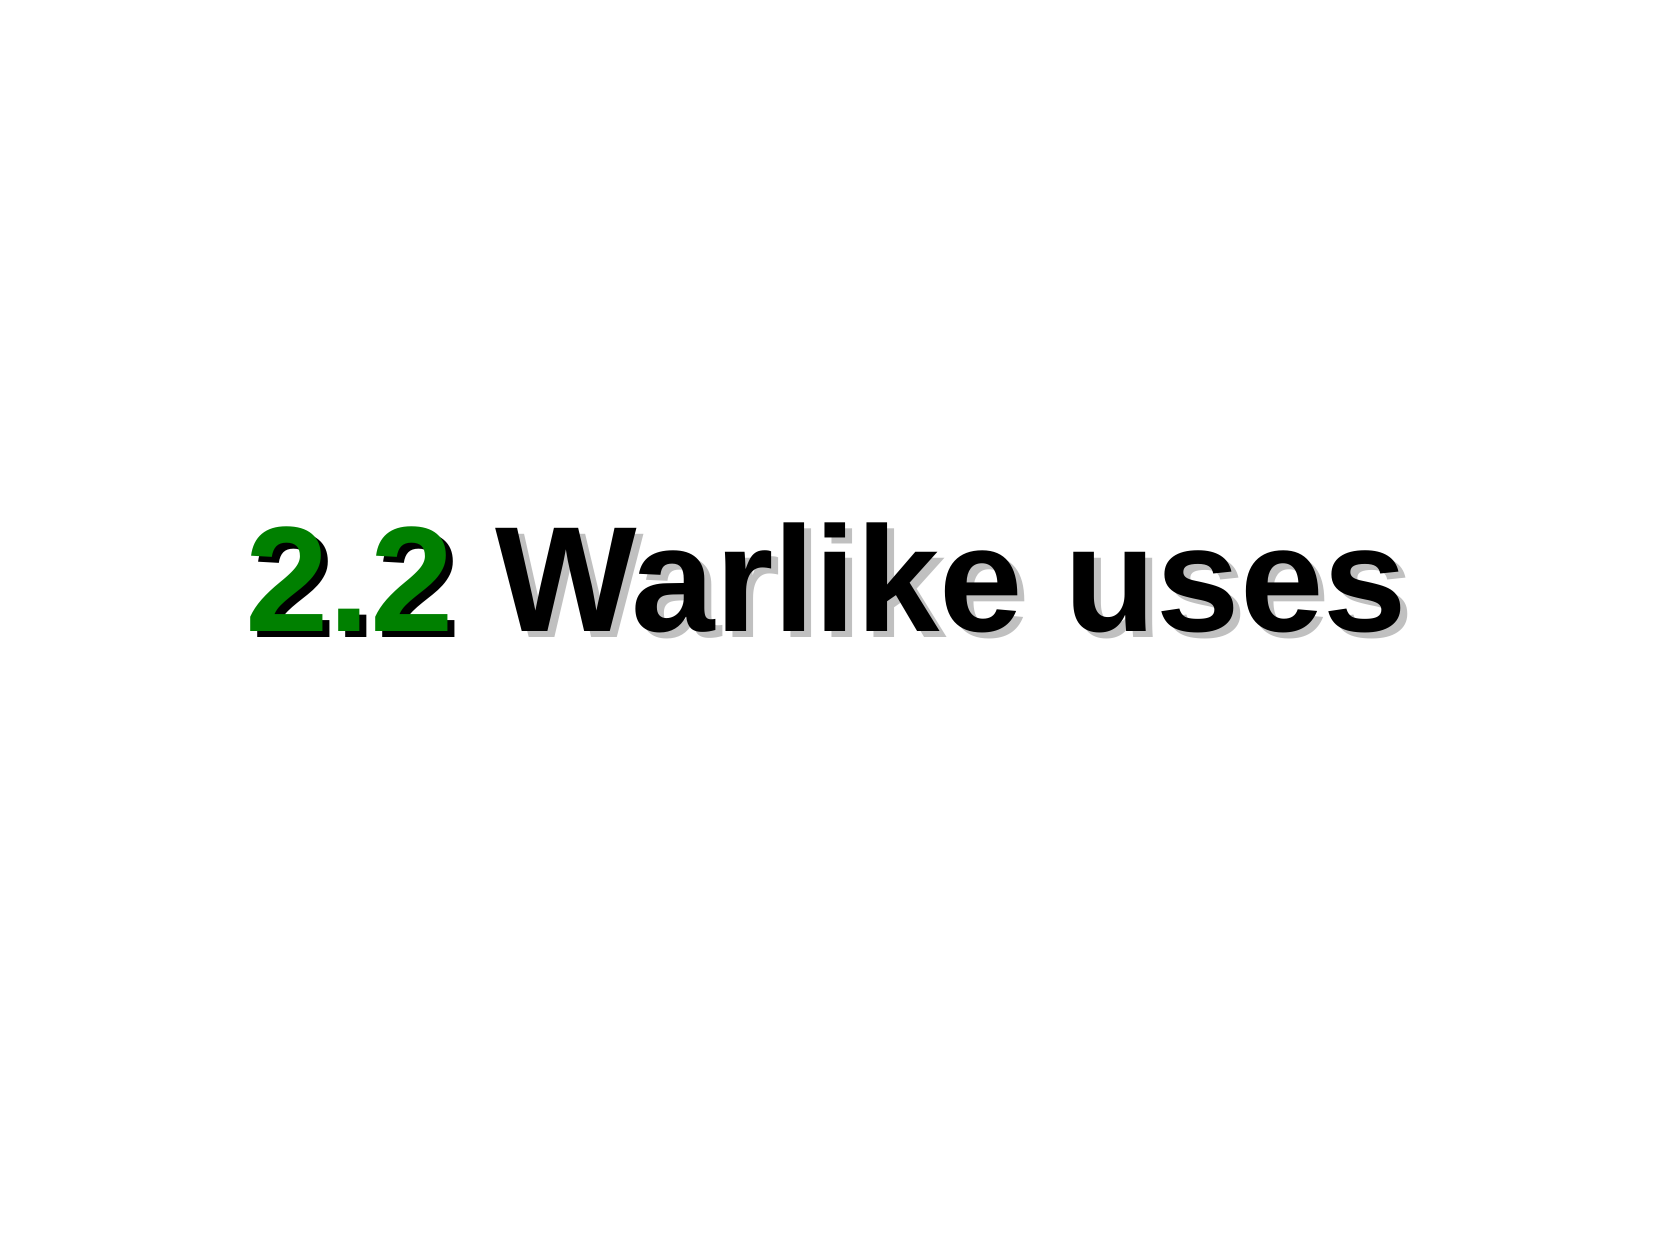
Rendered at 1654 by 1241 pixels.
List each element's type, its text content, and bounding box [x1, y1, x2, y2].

subtitle 2.2 Warlike uses [82, 56, 1571, 1102]
